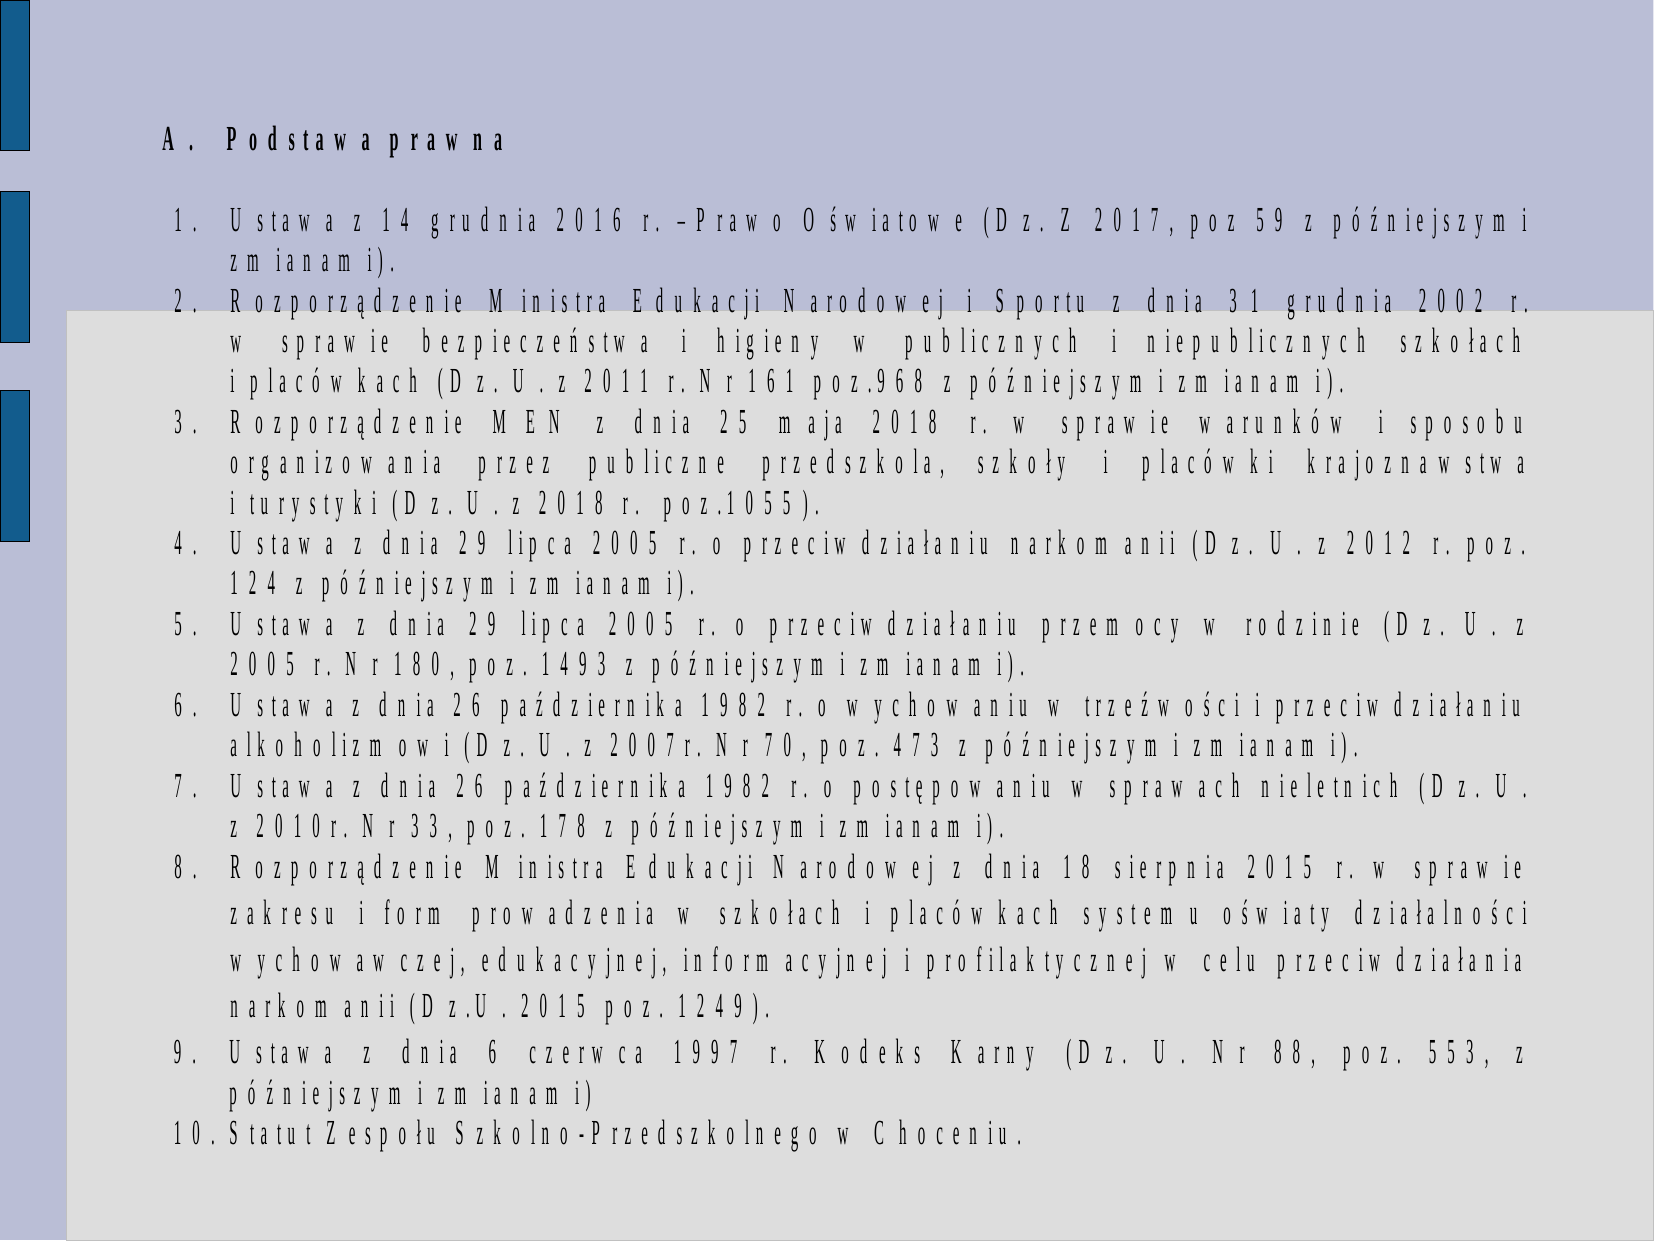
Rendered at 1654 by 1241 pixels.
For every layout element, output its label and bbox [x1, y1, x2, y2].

picture [118, 118, 1536, 1152]
